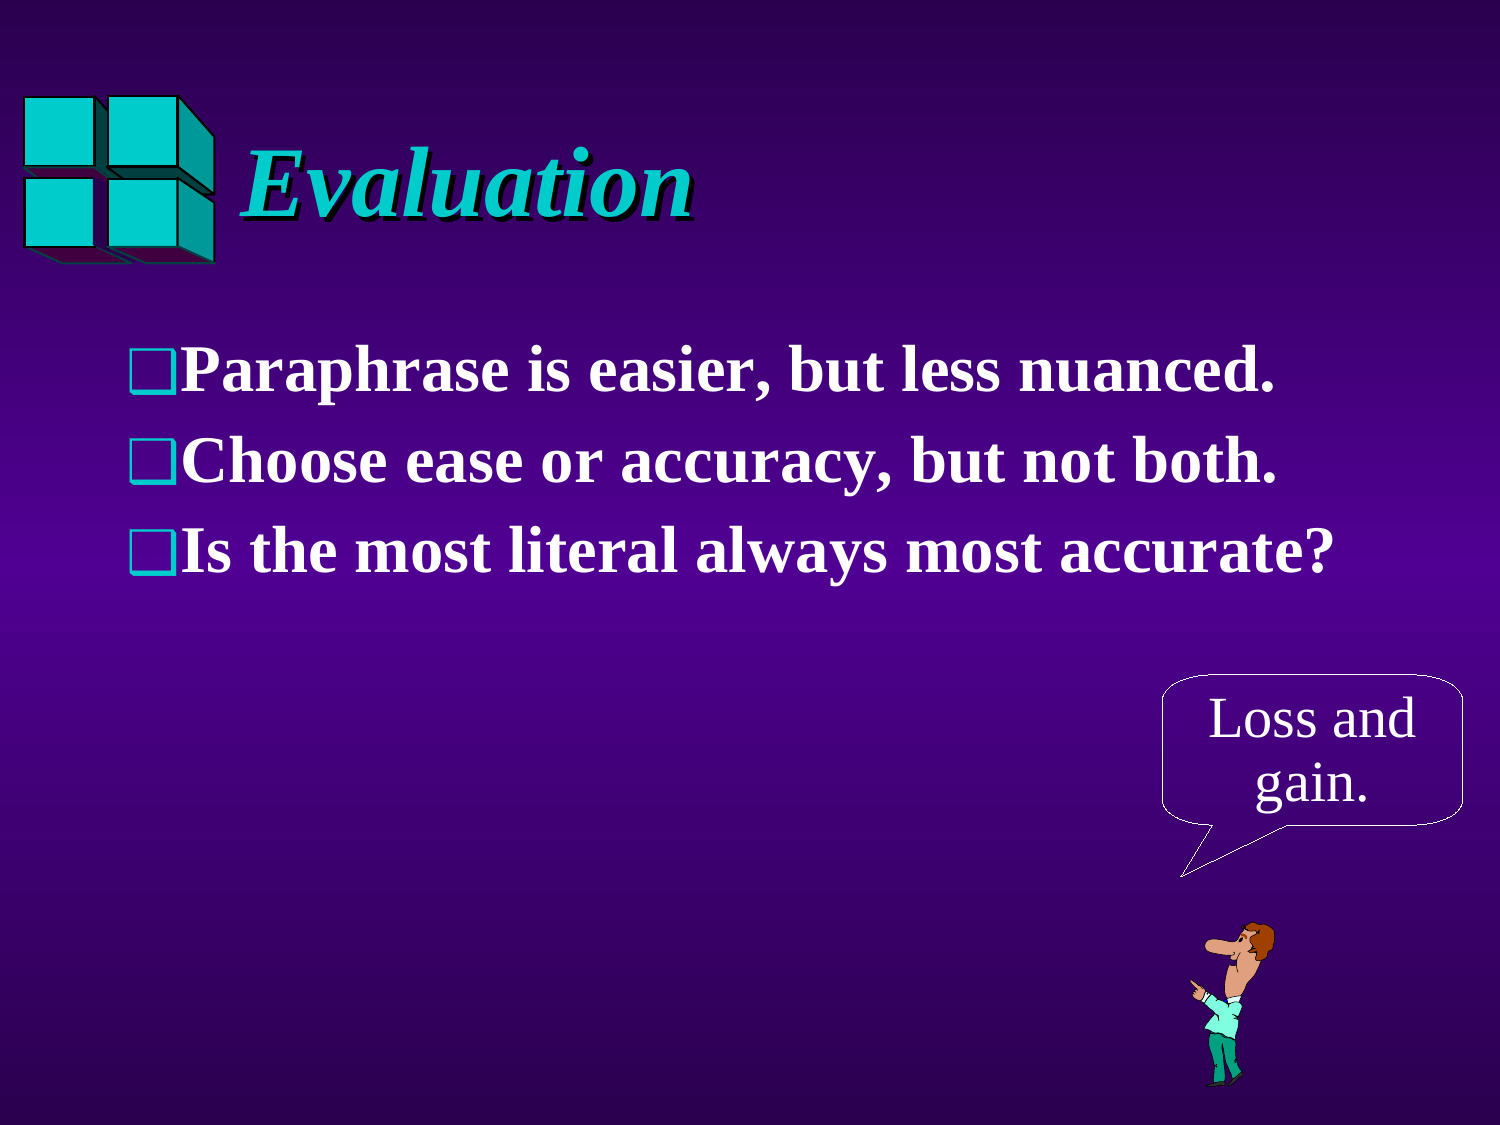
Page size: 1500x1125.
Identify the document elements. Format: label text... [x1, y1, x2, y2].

title Evaluation [224, 78, 1388, 288]
text_box Loss and gain. [1162, 674, 1463, 877]
chart [1189, 921, 1276, 1088]
list Paraphrase is easier, but less nuanced. Choose ease or accuracy, but not both. Is the most literal always most accurate? [112, 324, 1388, 1001]
